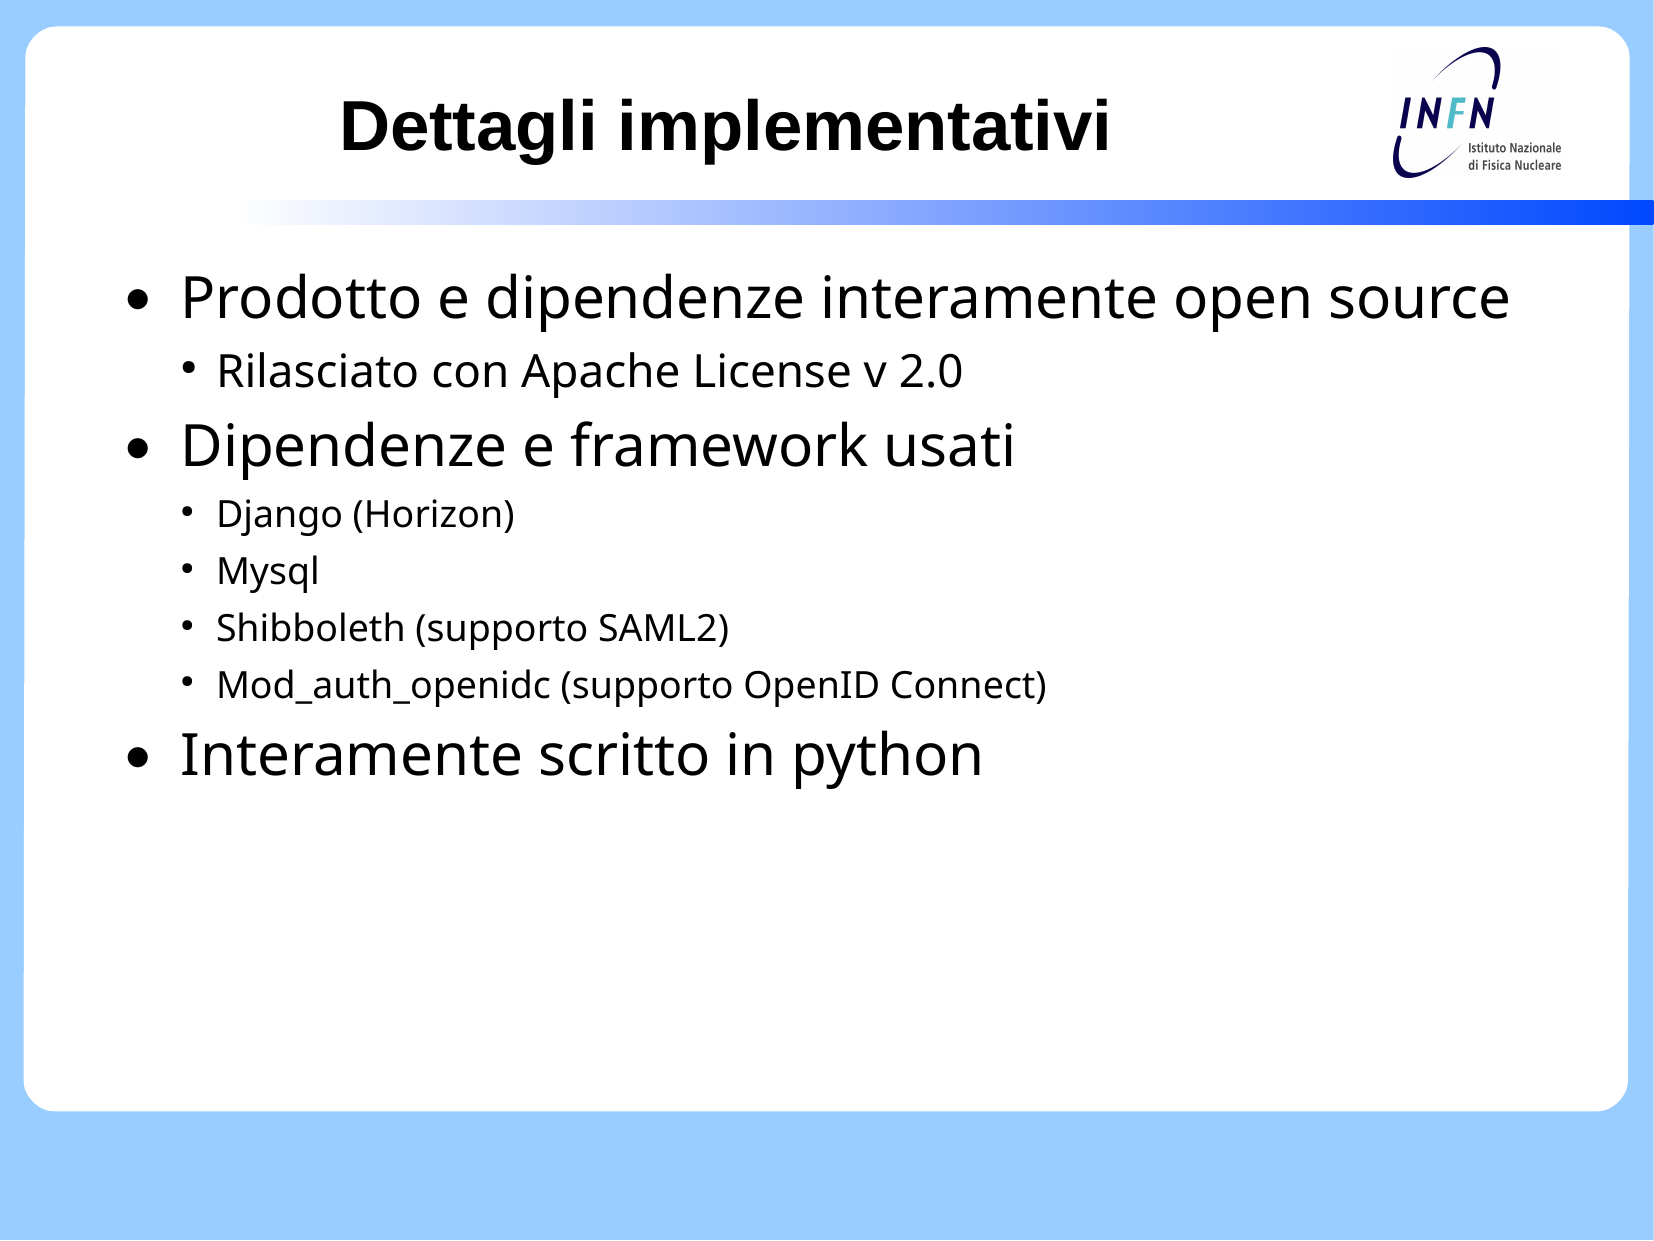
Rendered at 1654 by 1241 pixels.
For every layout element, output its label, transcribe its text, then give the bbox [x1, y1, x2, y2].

picture [1393, 47, 1561, 178]
text_box Prodotto e dipendenze interamente open source Rilasciato con Apache License v 2.0 Dipendenze e framework usati Django (Horizon) Mysql Shibboleth (supporto SAML2) Mod_auth_openidc (supporto OpenID Connect) Interamente scritto in python [109, 259, 1598, 1079]
text_box Dettagli implementativi [82, 46, 1370, 199]
